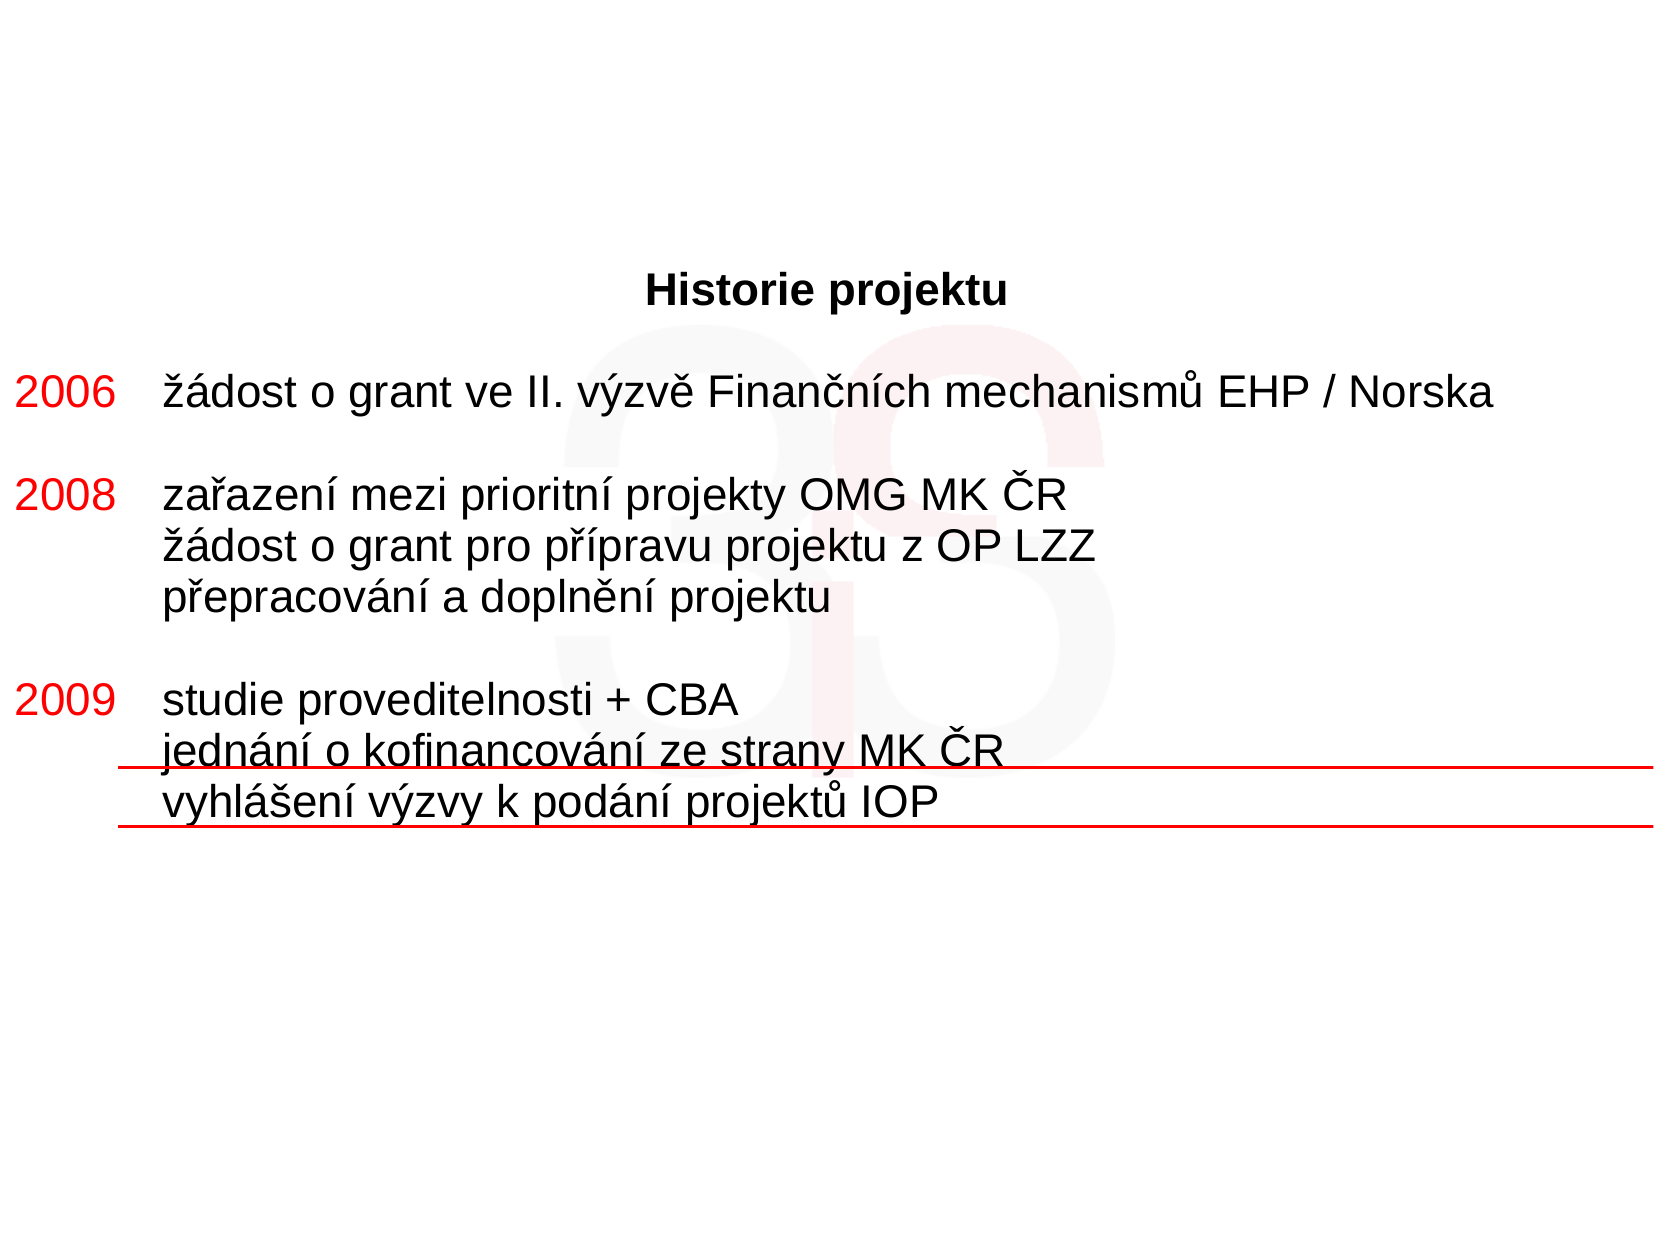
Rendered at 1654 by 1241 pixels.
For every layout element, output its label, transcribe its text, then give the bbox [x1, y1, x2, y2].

text_box Historie projektu 2006 žádost o grant ve II. výzvě Finančních mechanismů EHP / Norska 2008 zařazení mezi prioritní projekty OMG MK ČR žádost o grant pro přípravu projektu z OP LZZ přepracování a doplnění projektu 2009 studie proveditelnosti + CBA jednání o kofinancování ze strany MK ČR vyhlášení výzvy k podání projektů IOP [0, 0, 1654, 1241]
